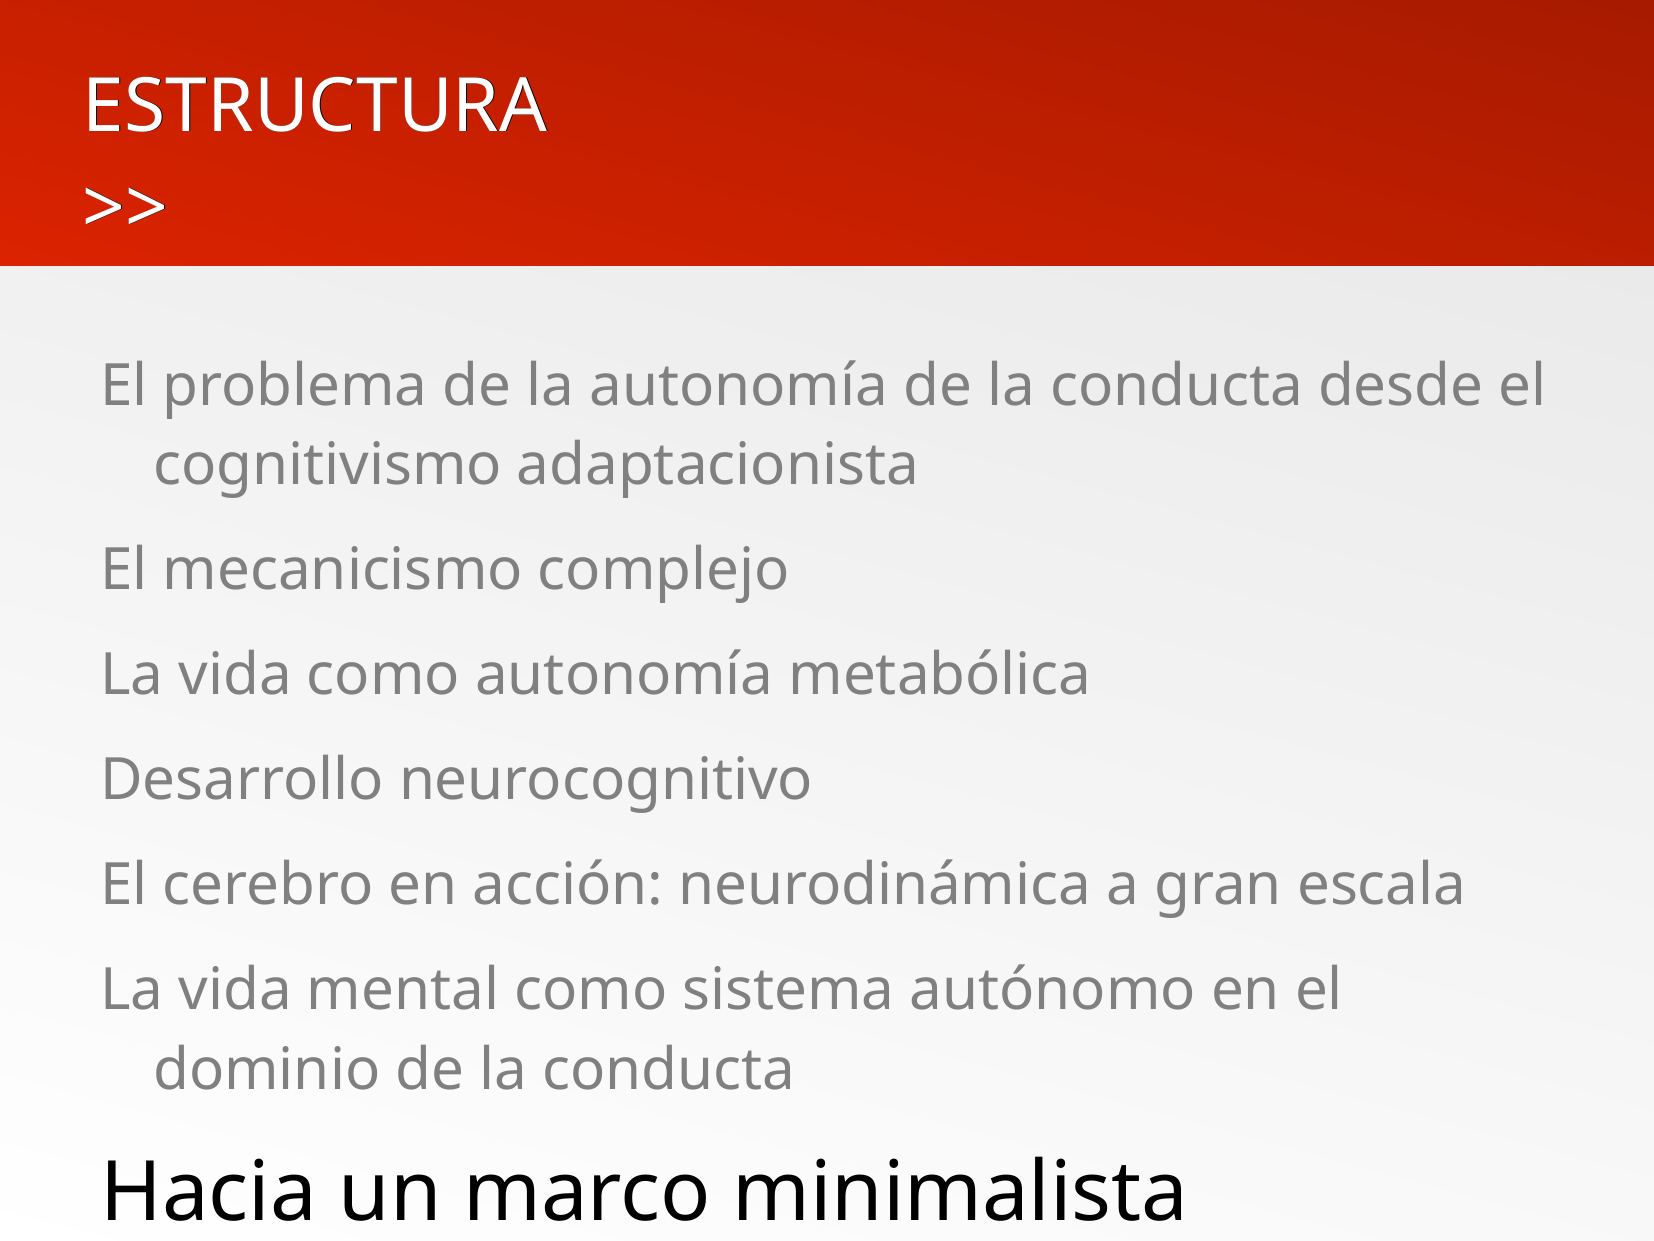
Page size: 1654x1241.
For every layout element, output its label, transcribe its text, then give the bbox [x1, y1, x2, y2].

title ESTRUCTURA >> [82, 49, 1571, 257]
list El problema de la autonomía de la conducta desde el cognitivismo adaptacionista El mecanicismo complejo La vida como autonomía metabólica Desarrollo neurocognitivo El cerebro en acción: neurodinámica a gran escala La vida mental como sistema autónomo en el dominio de la conducta Hacia un marco minimalista [82, 343, 1571, 1162]
text_box [0, 0, 1654, 266]
